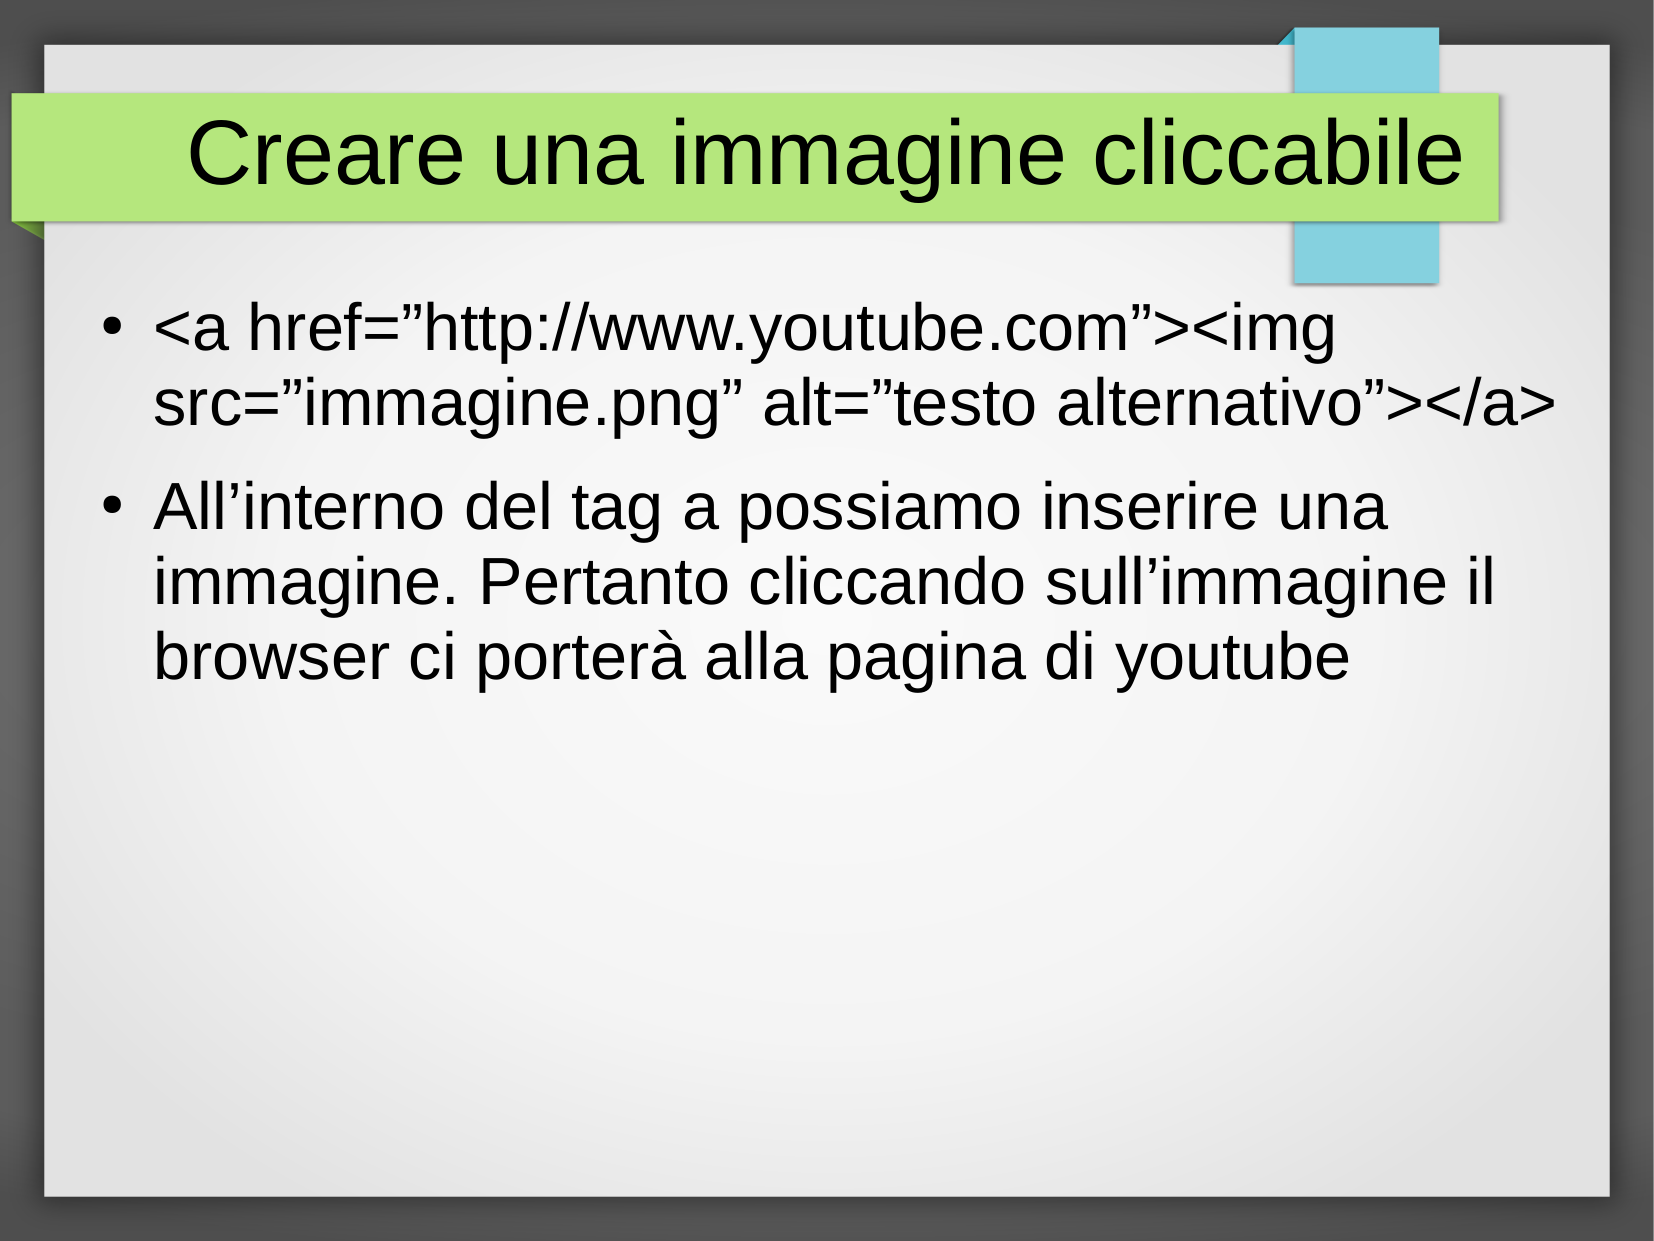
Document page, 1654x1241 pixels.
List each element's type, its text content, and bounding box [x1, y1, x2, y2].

picture [0, 0, 1654, 1241]
list <a href=”http://www.youtube.com”><img src=”immagine.png” alt=”testo alternativo”></a> All’interno del tag a possiamo inserire una immagine. Pertanto cliccando sull’immagine il browser ci porterà alla pagina di youtube [82, 290, 1571, 1010]
title Creare una immagine cliccabile [82, 49, 1571, 257]
